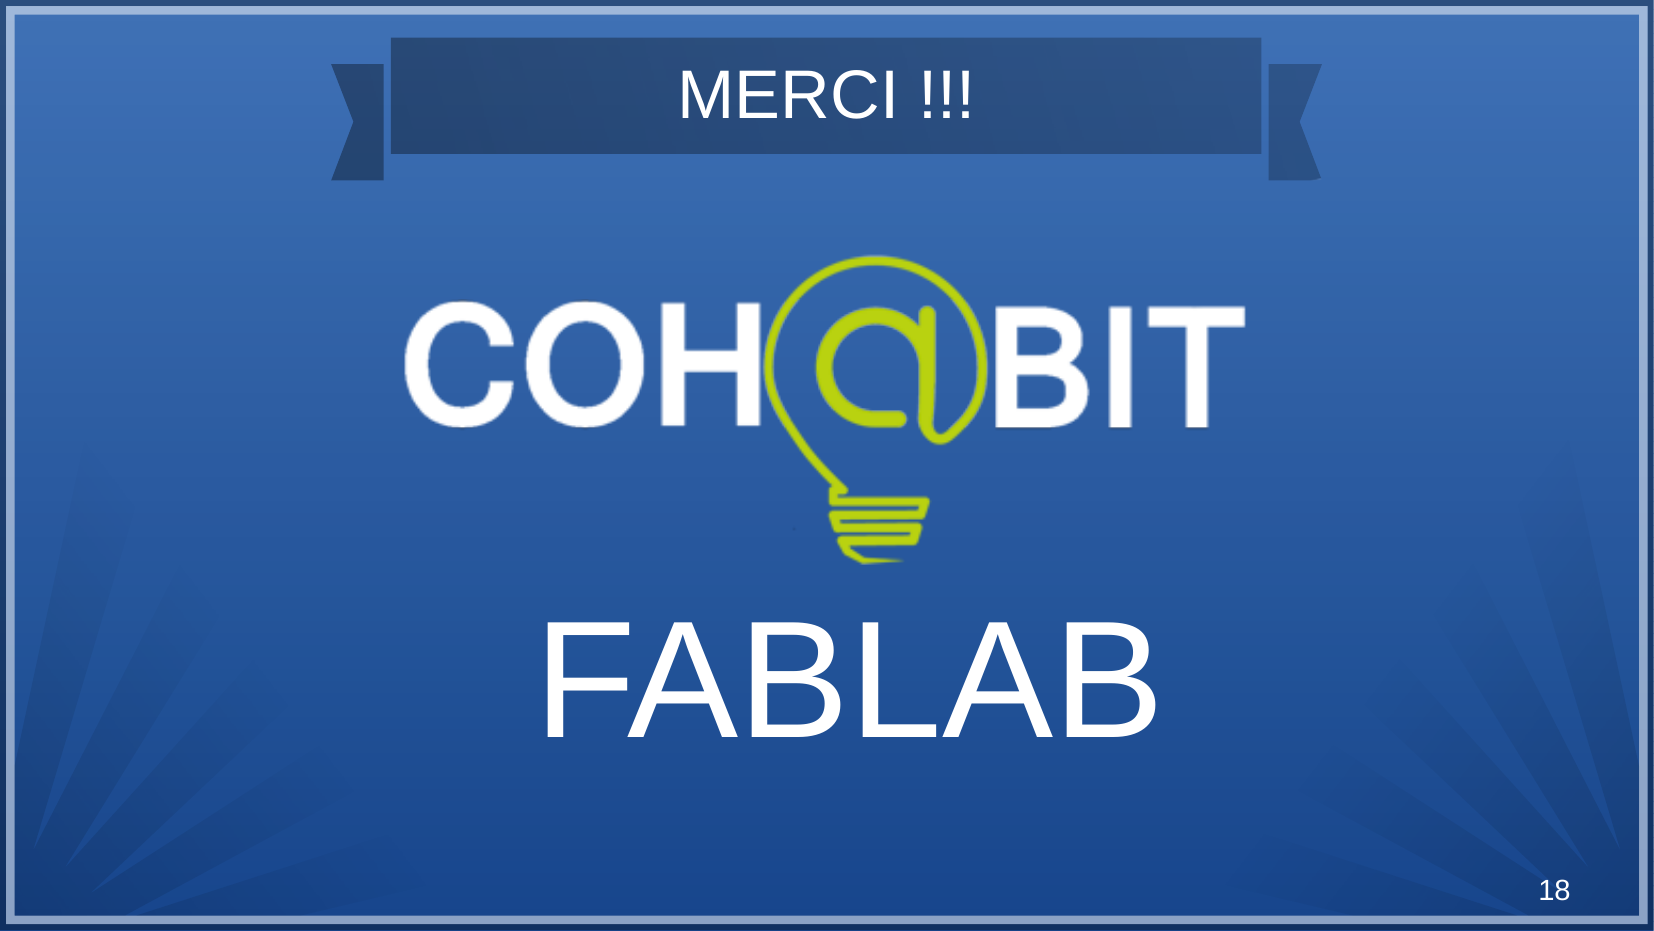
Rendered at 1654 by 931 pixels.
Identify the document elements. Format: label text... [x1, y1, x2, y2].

title MERCI !!! [389, 35, 1264, 154]
picture [399, 106, 1252, 646]
text_box FABLAB [519, 578, 1193, 818]
